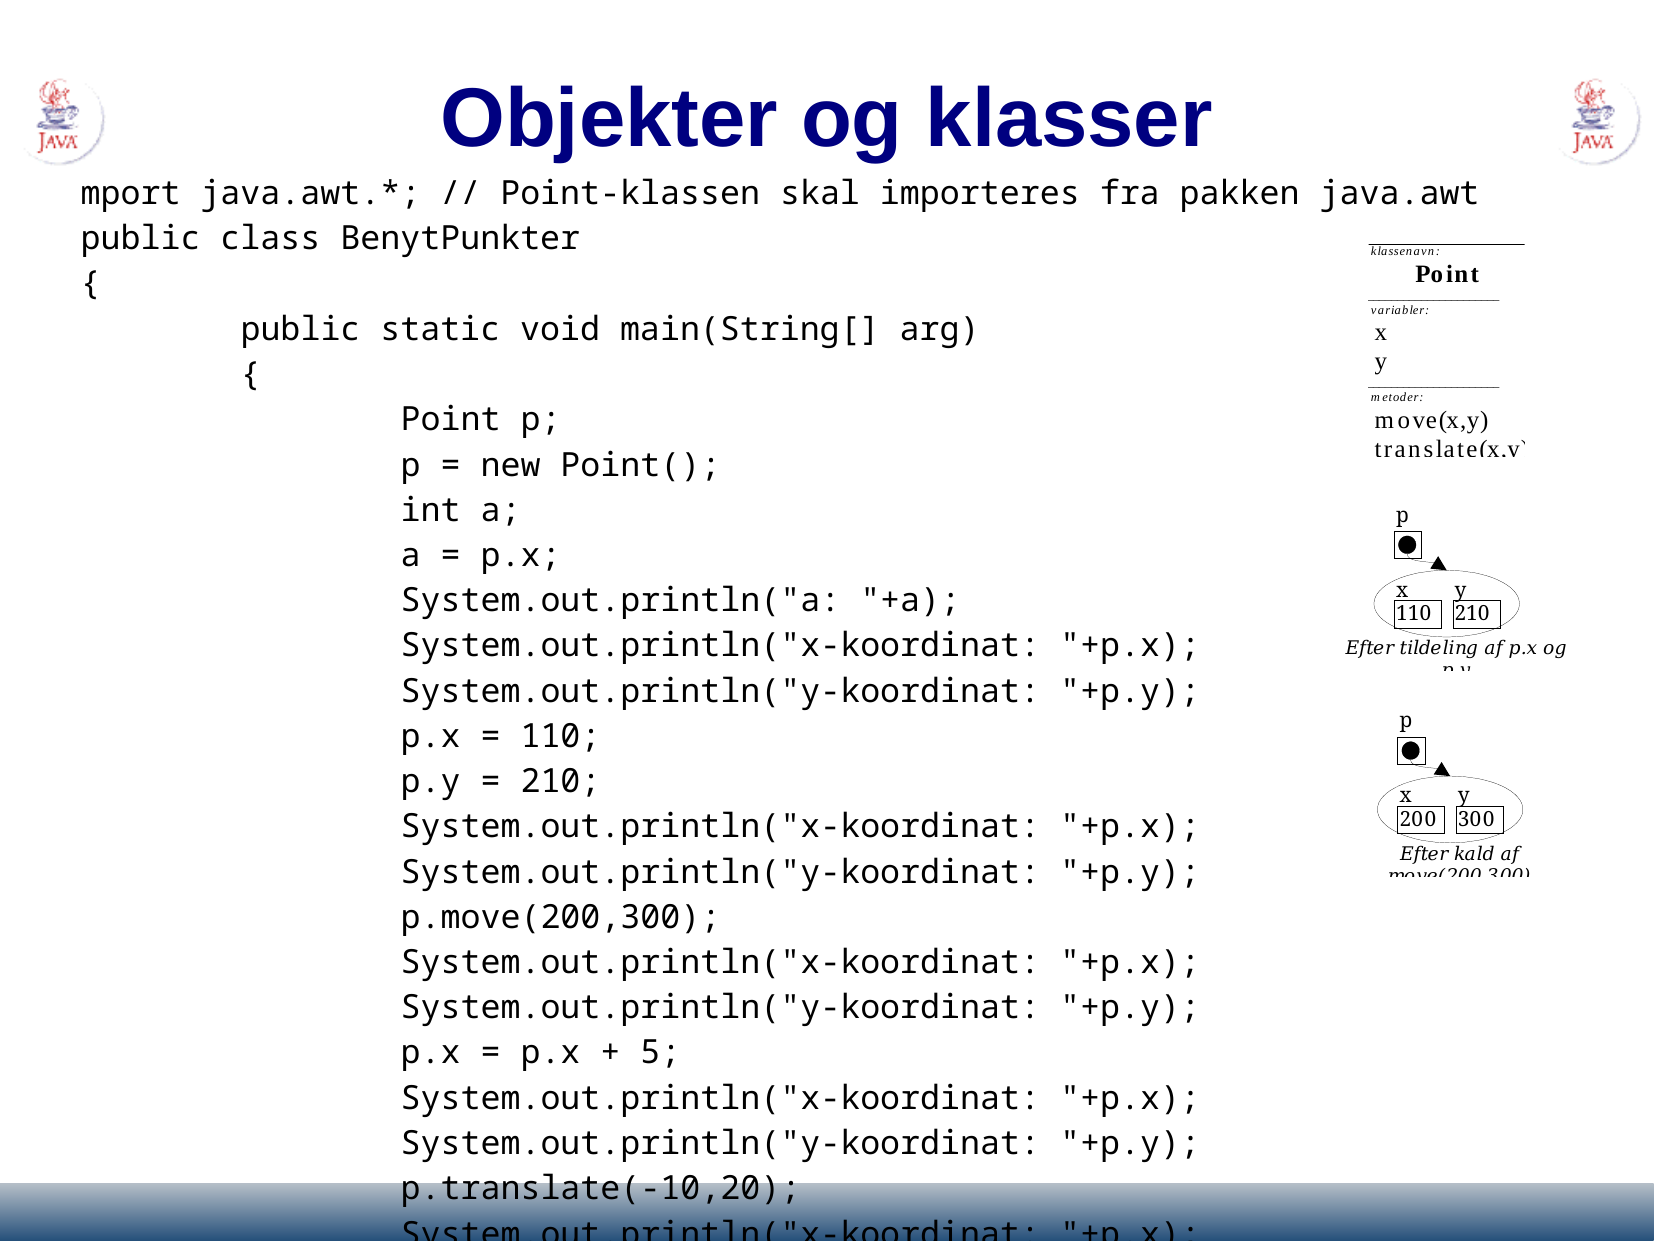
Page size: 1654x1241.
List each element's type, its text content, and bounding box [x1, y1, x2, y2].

chart [1368, 238, 1525, 457]
title Objekter og klasser [105, 14, 1549, 222]
picture [1549, 71, 1645, 169]
chart [572, 699, 1577, 877]
chart [569, 493, 1574, 671]
text_box mport java.awt.*; // Point-klassen skal importeres fra pakken java.awt public class BenytPunkter { public static void main(String[] arg) { Point p; p = new Point(); int a; a = p.x; System.out.println("a: "+a); System.out.println("x-koordinat: "+p.x); System.out.println("y-koordinat: "+p.y); p.x = 110; p.y = 210; System.out.println("x-koordinat: "+p.x); System.out.println("y-koordinat: "+p.y); p.move(200,300); System.out.println("x-koordinat: "+p.x); System.out.println("y-koordinat: "+p.y); p.x = p.x + 5; System.out.println("x-koordinat: "+p.x); System.out.println("y-koordinat: "+p.y); p.translate(-10,20); System.out.println("x-koordinat: "+p.x); System.out.println("y-koordinat: "+p.y); } } [80, 169, 1446, 1209]
picture [10, 71, 105, 169]
